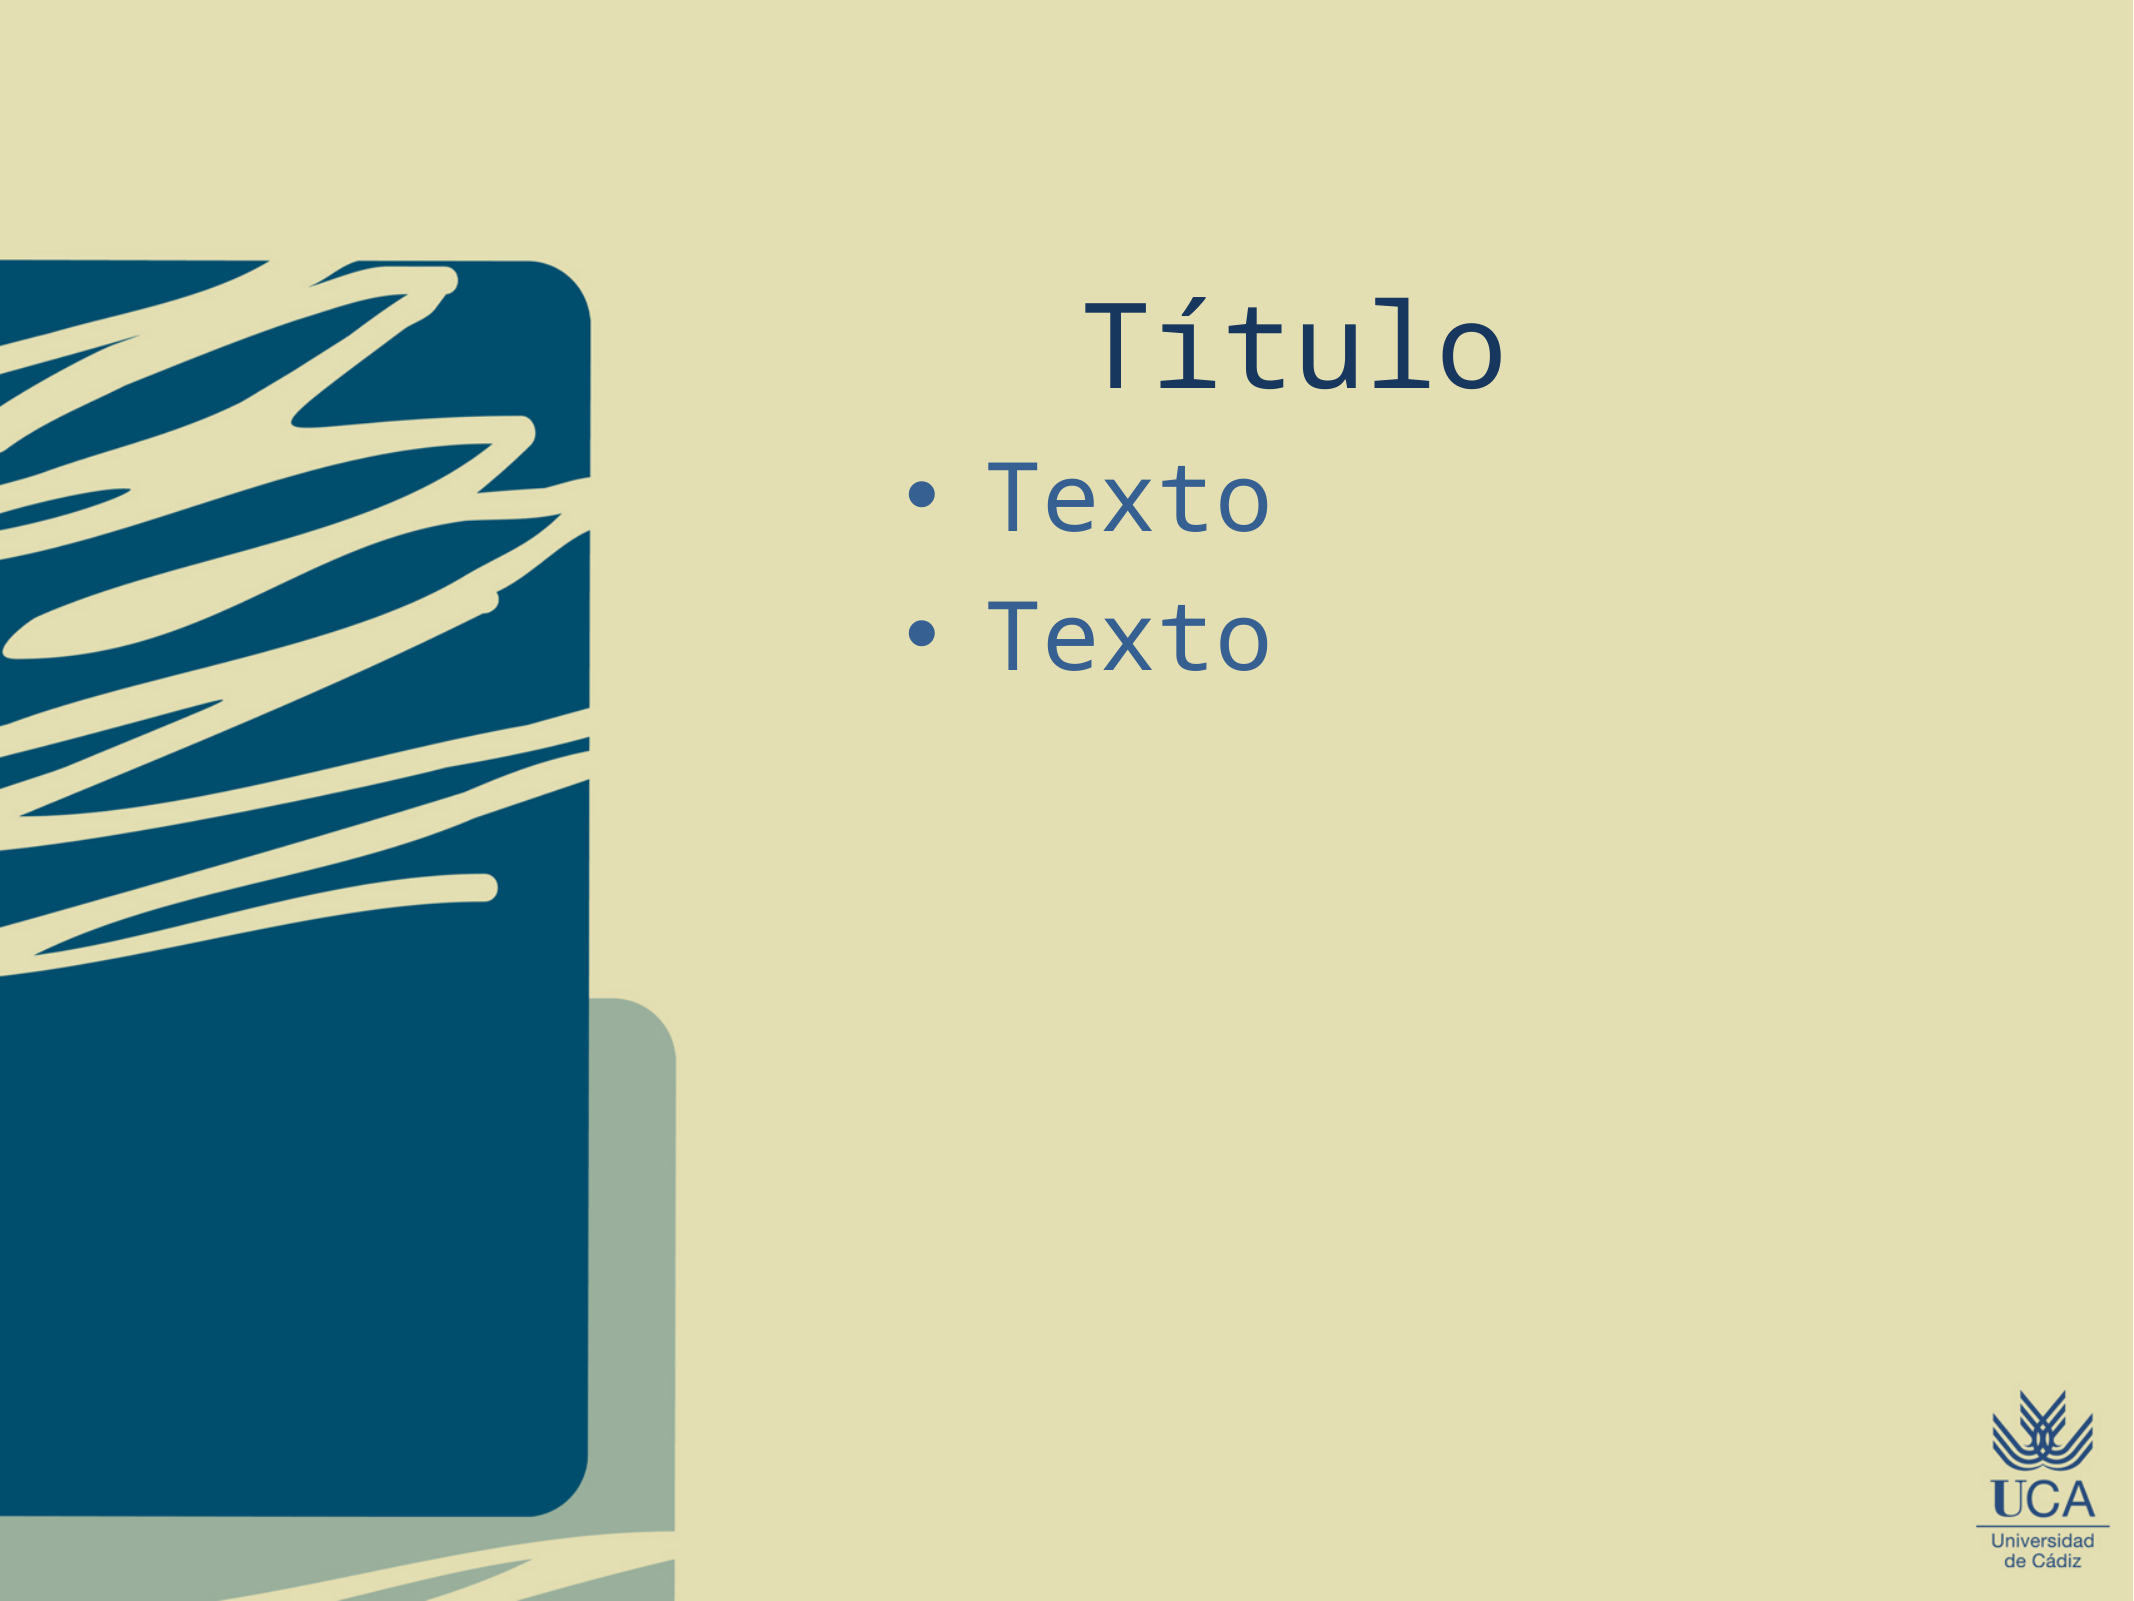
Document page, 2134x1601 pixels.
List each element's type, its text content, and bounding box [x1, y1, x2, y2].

list Texto Texto [883, 425, 1705, 1204]
picture [0, 0, 2134, 1601]
title Título [883, 257, 1705, 425]
